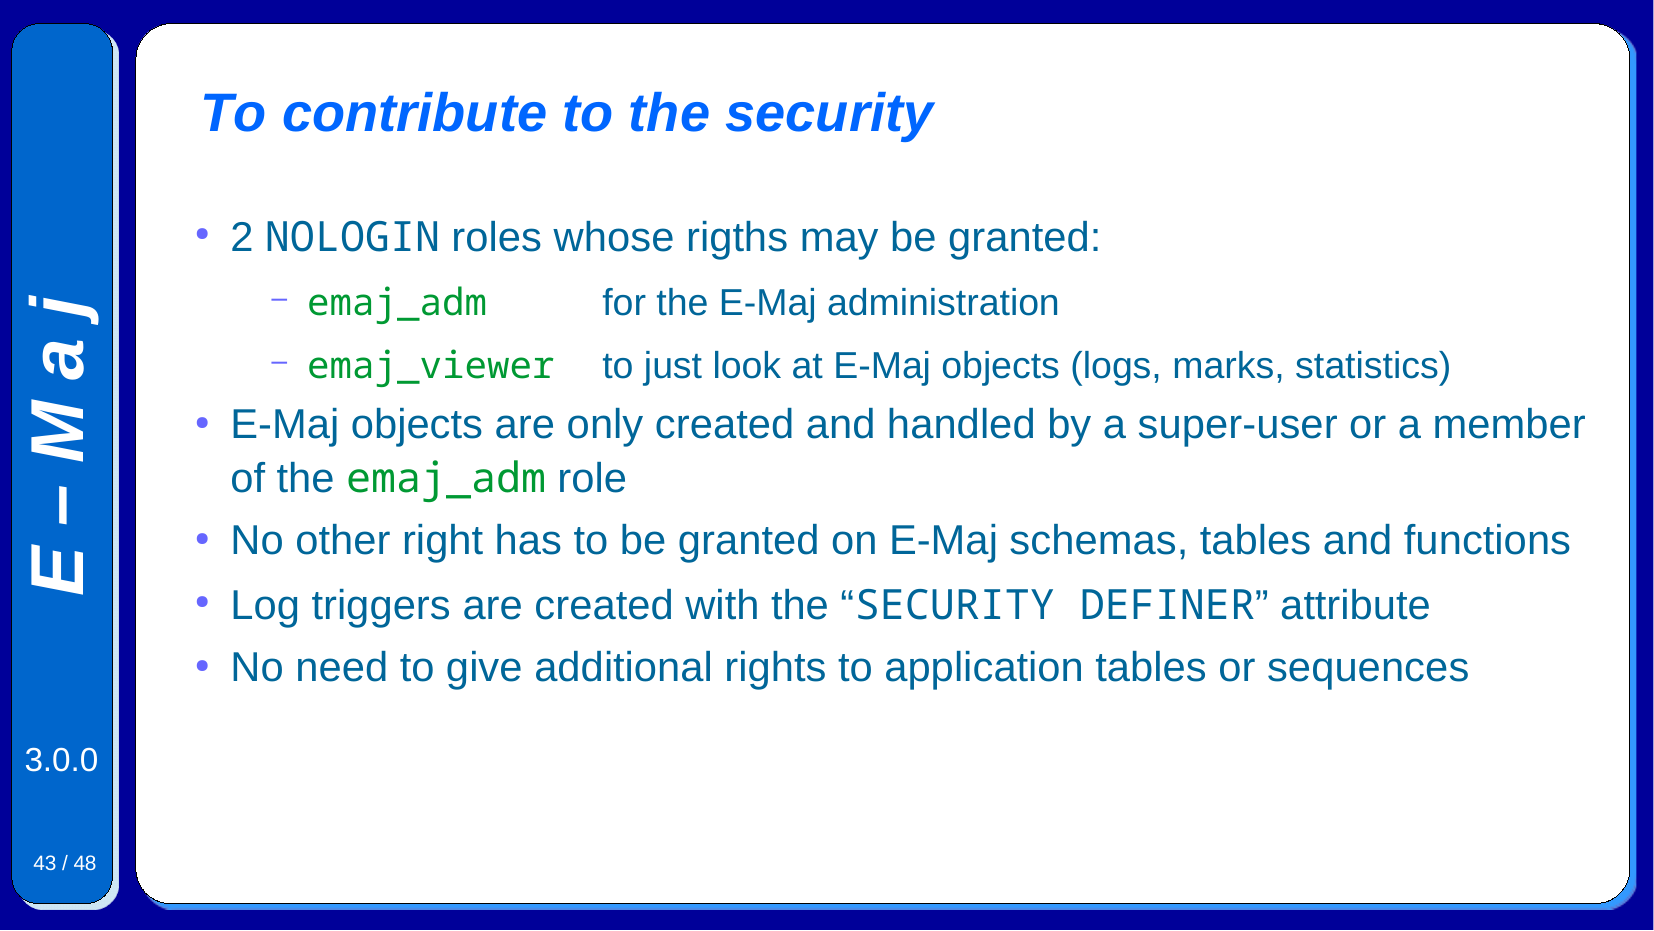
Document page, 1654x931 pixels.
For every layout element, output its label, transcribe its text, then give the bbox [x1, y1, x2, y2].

title To contribute to the security [200, 34, 1575, 191]
list 2 NOLOGIN roles whose rigths may be granted: emaj_adm for the E-Maj administration emaj_viewer to just look at E-Maj objects (logs, marks, statistics) E-Maj objects are only created and handled by a super-user or a member of the emaj_adm role No other right has to be granted on E-Maj schemas, tables and functions Log triggers are created with the “SECURITY DEFINER” attribute No need to give additional rights to application tables or sequences [177, 206, 1587, 827]
